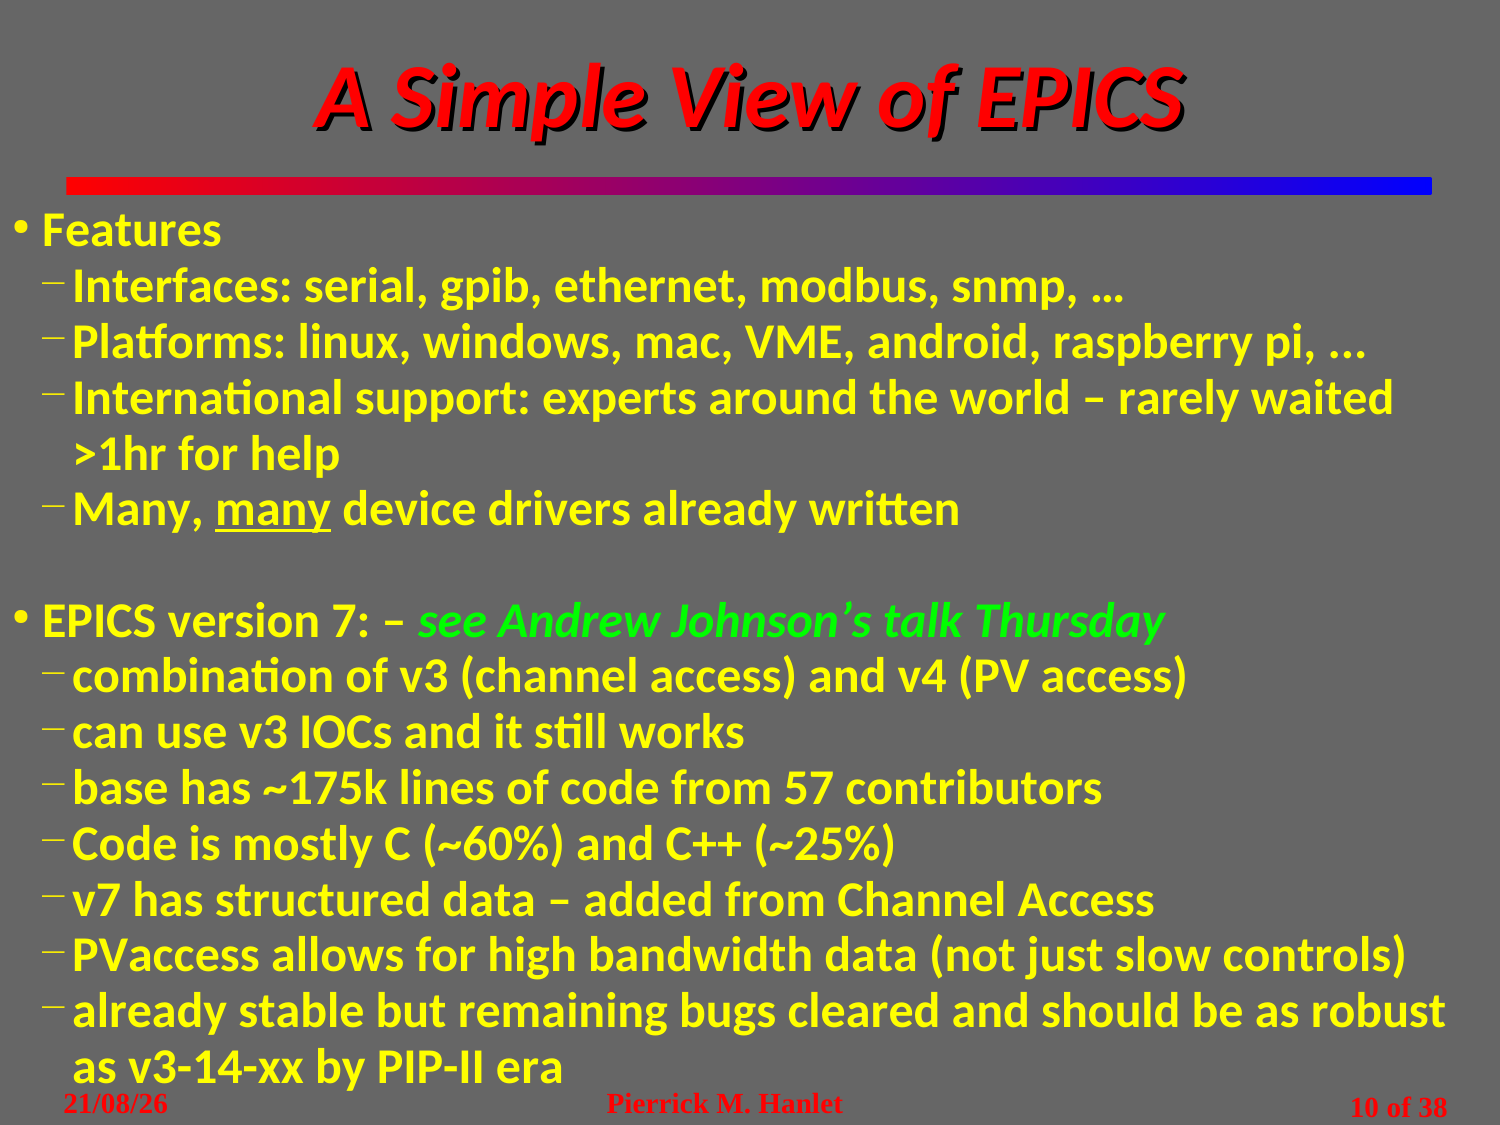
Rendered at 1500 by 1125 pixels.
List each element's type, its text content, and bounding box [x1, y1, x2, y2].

text_box Features Interfaces: serial, gpib, ethernet, modbus, snmp, … Platforms: linux, windows, mac, VME, android, raspberry pi, ... International support: experts around the world – rarely waited >1hr for help Many, many device drivers already written EPICS version 7: – see Andrew Johnson’s talk Thursday combination of v3 (channel access) and v4 (PV access) can use v3 IOCs and it still works base has ~175k lines of code from 57 contributors Code is mostly C (~60%) and C++ (~25%) v7 has structured data – added from Channel Access PVaccess allows for high bandwidth data (not just slow controls) already stable but remaining bugs cleared and should be as robust as v3-14-xx by PIP-II era [0, 195, 1498, 1102]
title A Simple View of EPICS [15, 16, 1486, 172]
